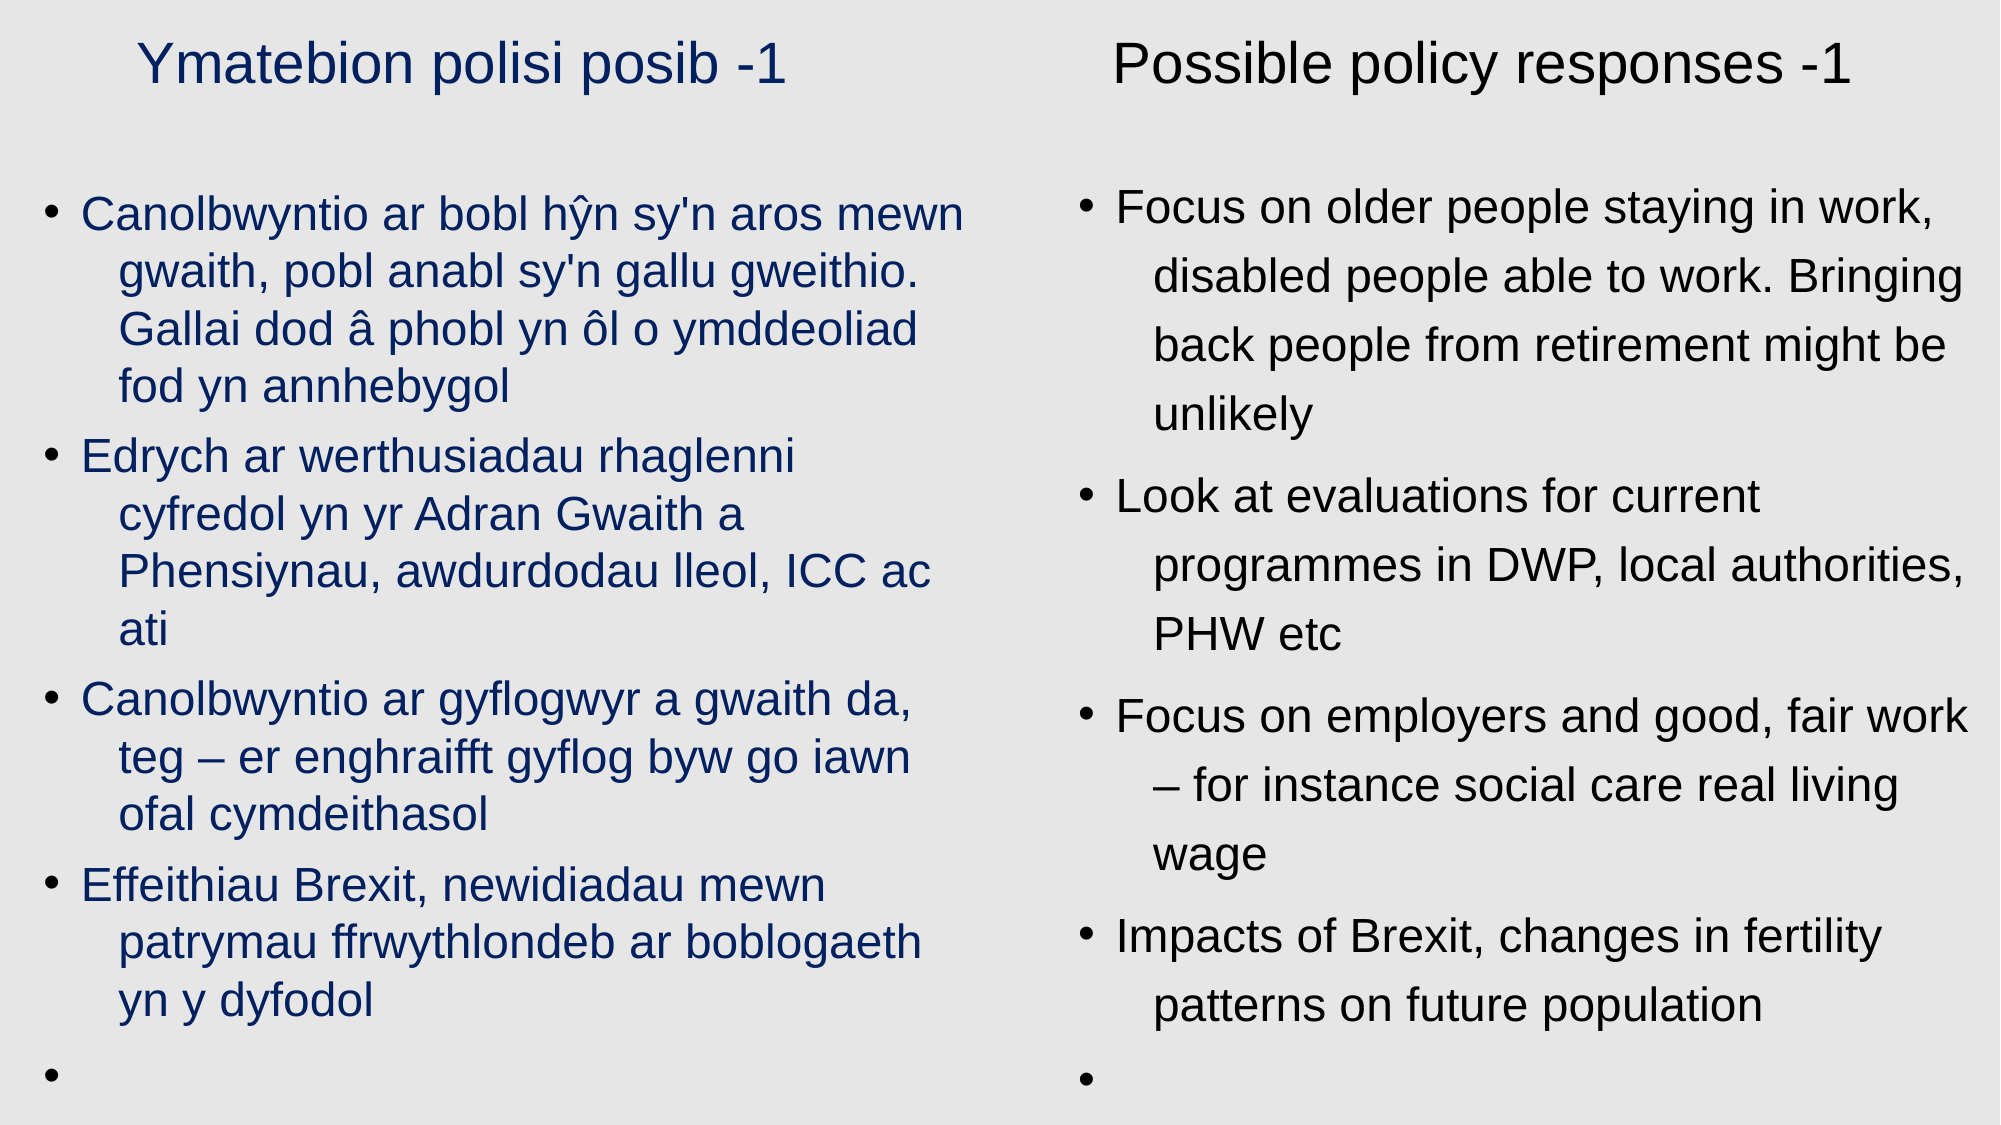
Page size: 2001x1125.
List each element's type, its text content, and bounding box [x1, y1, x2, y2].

title Possible policy responses -1 [1097, 0, 1911, 153]
text_box Canolbwyntio ar bobl hŷn sy'n aros mewn gwaith, pobl anabl sy'n gallu gweithio. Gallai dod â phobl yn ôl o ymddeoliad fod yn annhebygol Edrych ar werthusiadau rhaglenni cyfredol yn yr Adran Gwaith a Phensiynau, awdurdodau lleol, ICC ac ati Canolbwyntio ar gyflogwyr a gwaith da, teg – er enghraifft gyflog byw go iawn ofal cymdeithasol Effeithiau Brexit, newidiadau mewn patrymau ffrwythlondeb ar boblogaeth yn y dyfodol [28, 174, 983, 1125]
text_box Ymatebion polisi posib -1 [121, 0, 935, 153]
list Focus on older people staying in work, disabled people able to work. Bringing back people from retirement might be unlikely Look at evaluations for current programmes in DWP, local authorities, PHW etc Focus on employers and good, fair work – for instance social care real living wage Impacts of Brexit, changes in fertility patterns on future population [1063, 156, 2000, 1124]
